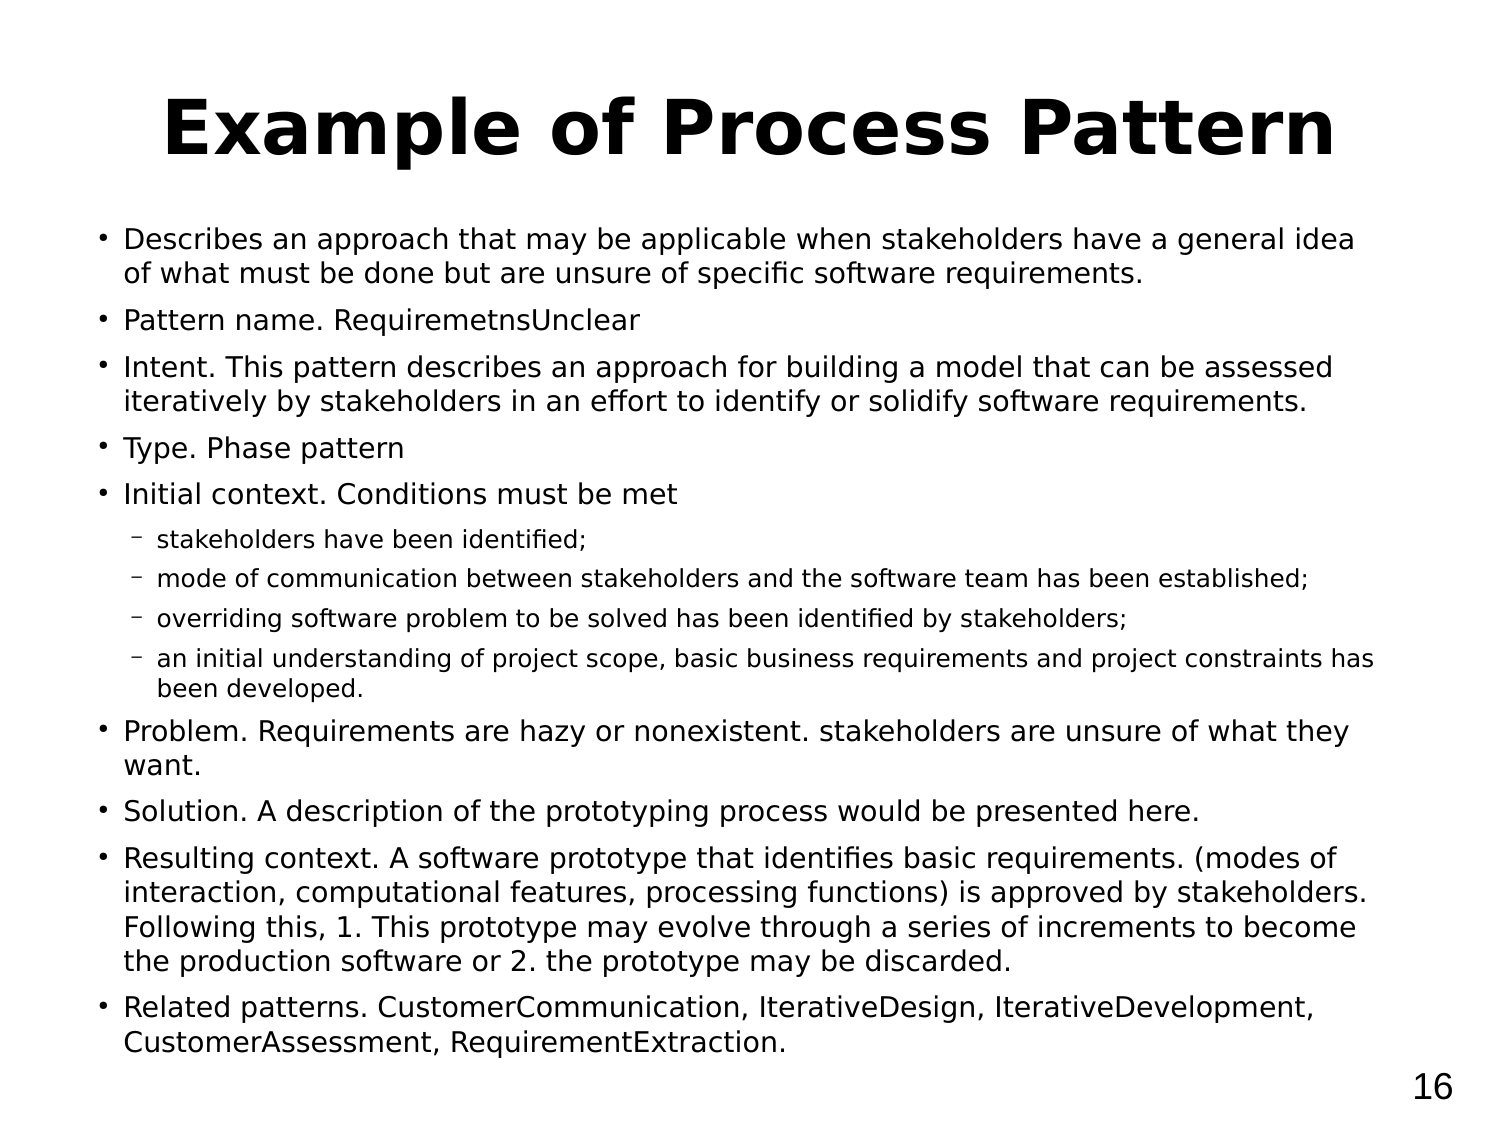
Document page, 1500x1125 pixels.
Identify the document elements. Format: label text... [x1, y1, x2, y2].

list Describes an approach that may be applicable when stakeholders have a general idea of what must be done but are unsure of specific software requirements. Pattern name. RequiremetnsUnclear Intent. This pattern describes an approach for building a model that can be assessed iteratively by stakeholders in an effort to identify or solidify software requirements. Type. Phase pattern Initial context. Conditions must be met stakeholders have been identified; mode of communication between stakeholders and the software team has been established; overriding software problem to be solved has been identified by stakeholders; an initial understanding of project scope, basic business requirements and project constraints has been developed. Problem. Requirements are hazy or nonexistent. stakeholders are unsure of what they want. Solution. A description of the prototyping process would be presented here. Resulting context. A software prototype that identifies basic requirements. (modes of interaction, computational features, processing functions) is approved by stakeholders. Following this, 1. This prototype may evolve through a series of increments to become the production software or 2. the prototype may be discarded. Related patterns. CustomerCommunication, IterativeDesign, IterativeDevelopment, CustomerAssessment, RequirementExtraction. [75, 204, 1395, 1075]
title Example of Process Pattern [75, 44, 1425, 177]
